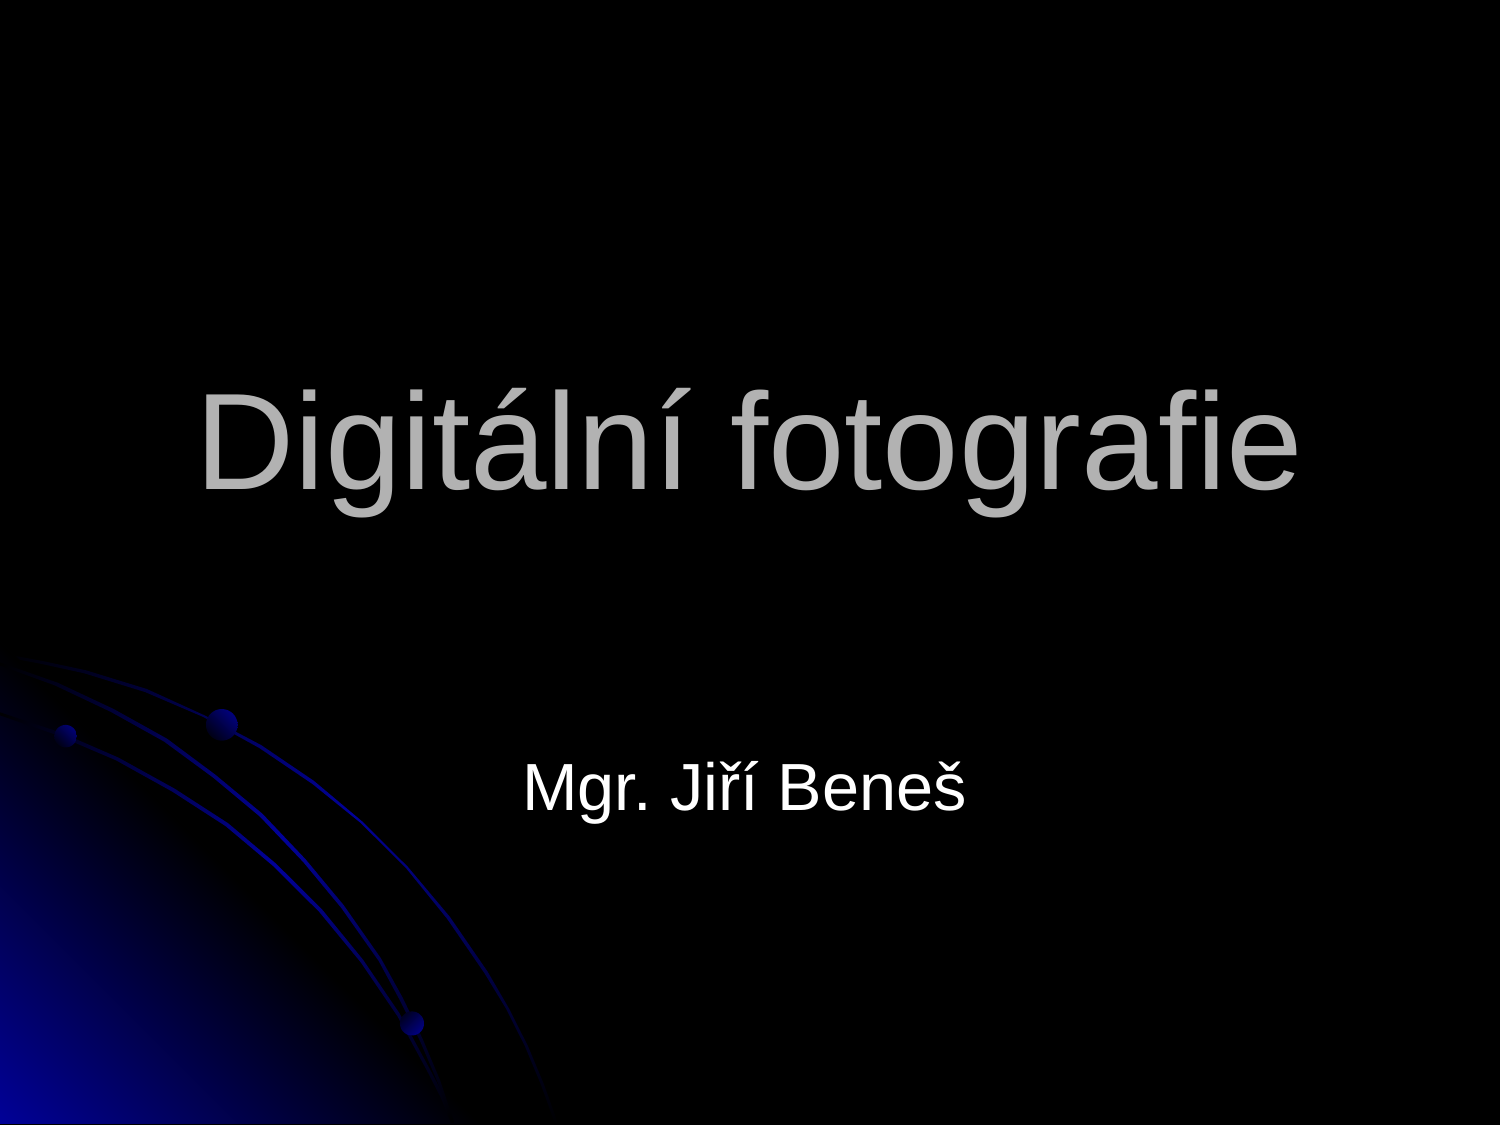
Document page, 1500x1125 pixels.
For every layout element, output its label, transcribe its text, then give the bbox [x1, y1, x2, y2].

text_box Mgr. Jiří Beneš [308, 660, 1182, 906]
title Digitální fotografie [112, 307, 1388, 563]
